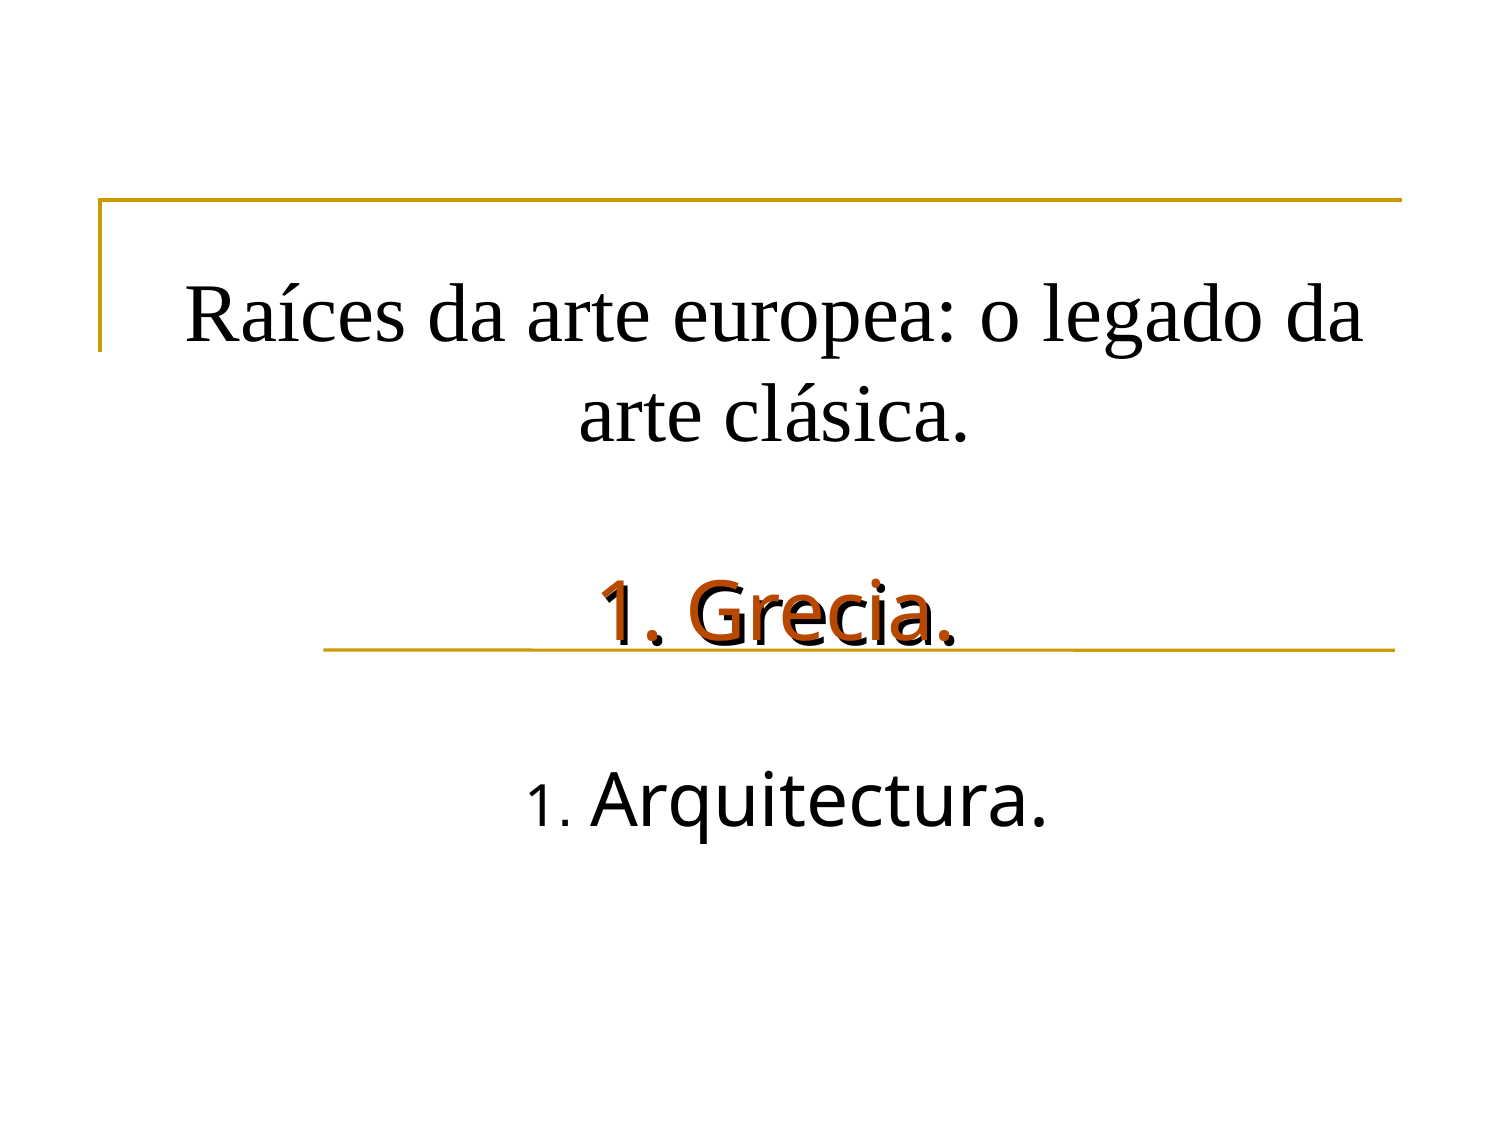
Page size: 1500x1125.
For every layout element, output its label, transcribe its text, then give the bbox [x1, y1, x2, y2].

subtitle 1. Arquitectura. [206, 656, 1282, 946]
title Raíces da arte europea: o legado da arte clásica. 1. Grecia. [149, 249, 1401, 666]
